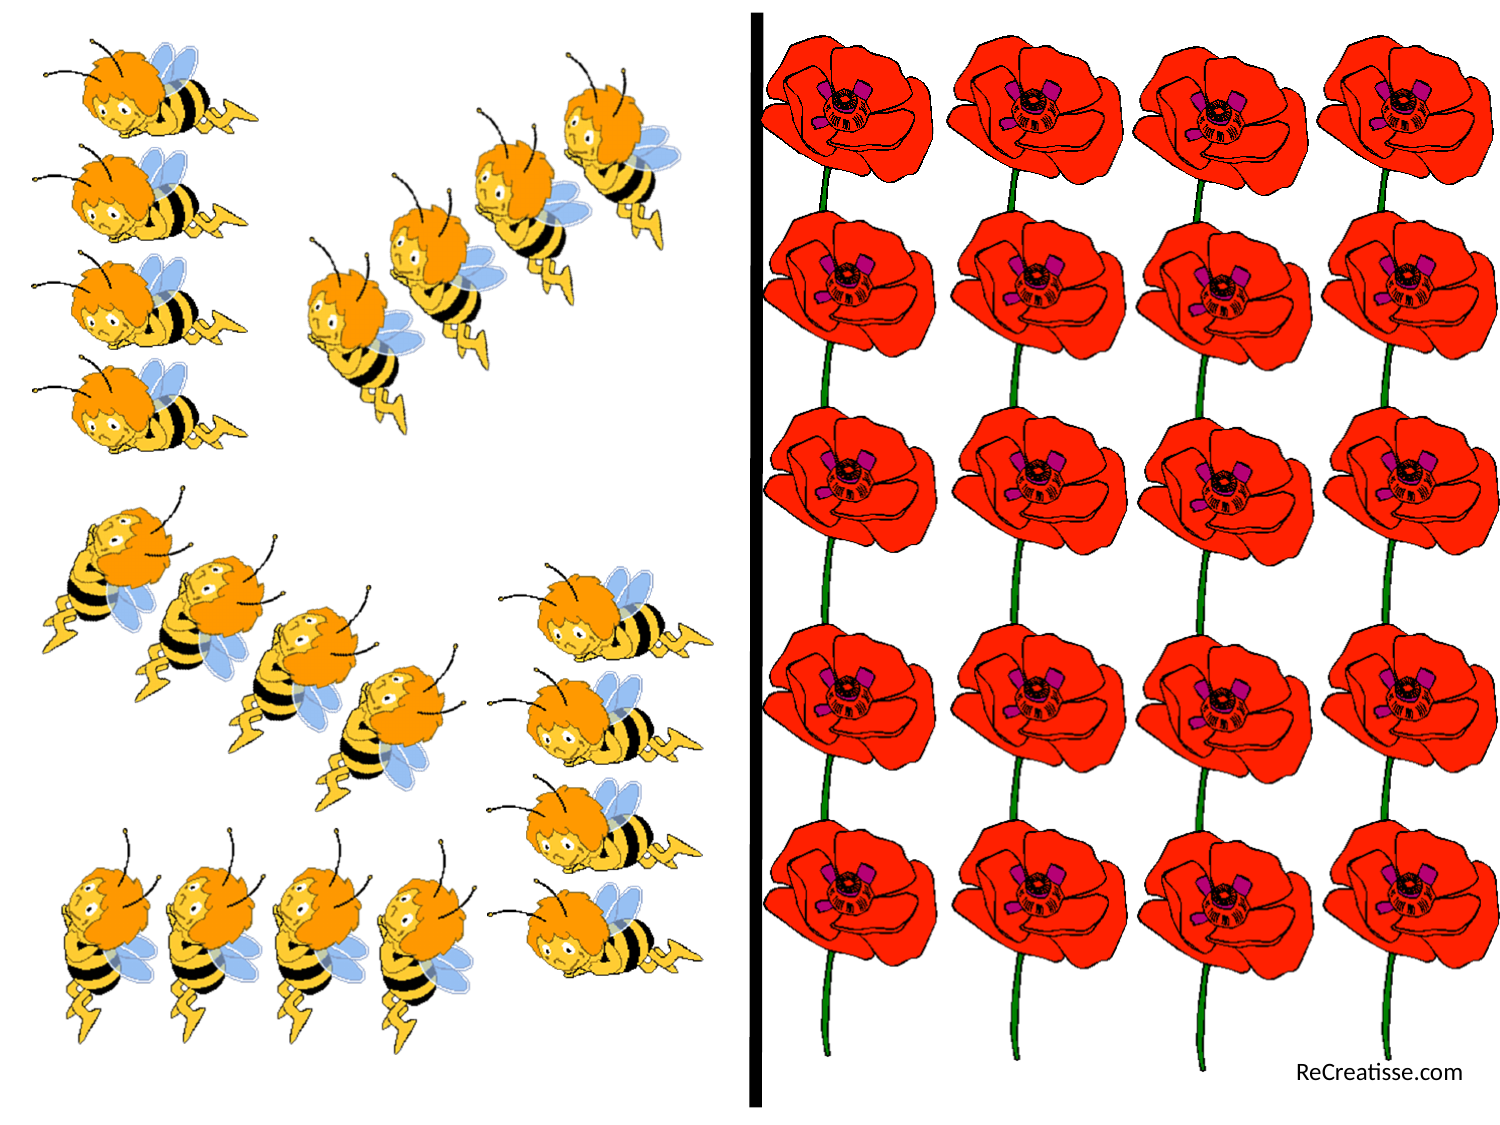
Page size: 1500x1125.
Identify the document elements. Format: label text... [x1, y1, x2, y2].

picture [20, 19, 729, 1055]
text_box ReCreatisse.com [1281, 1073, 1479, 1093]
picture [755, 35, 1500, 1073]
